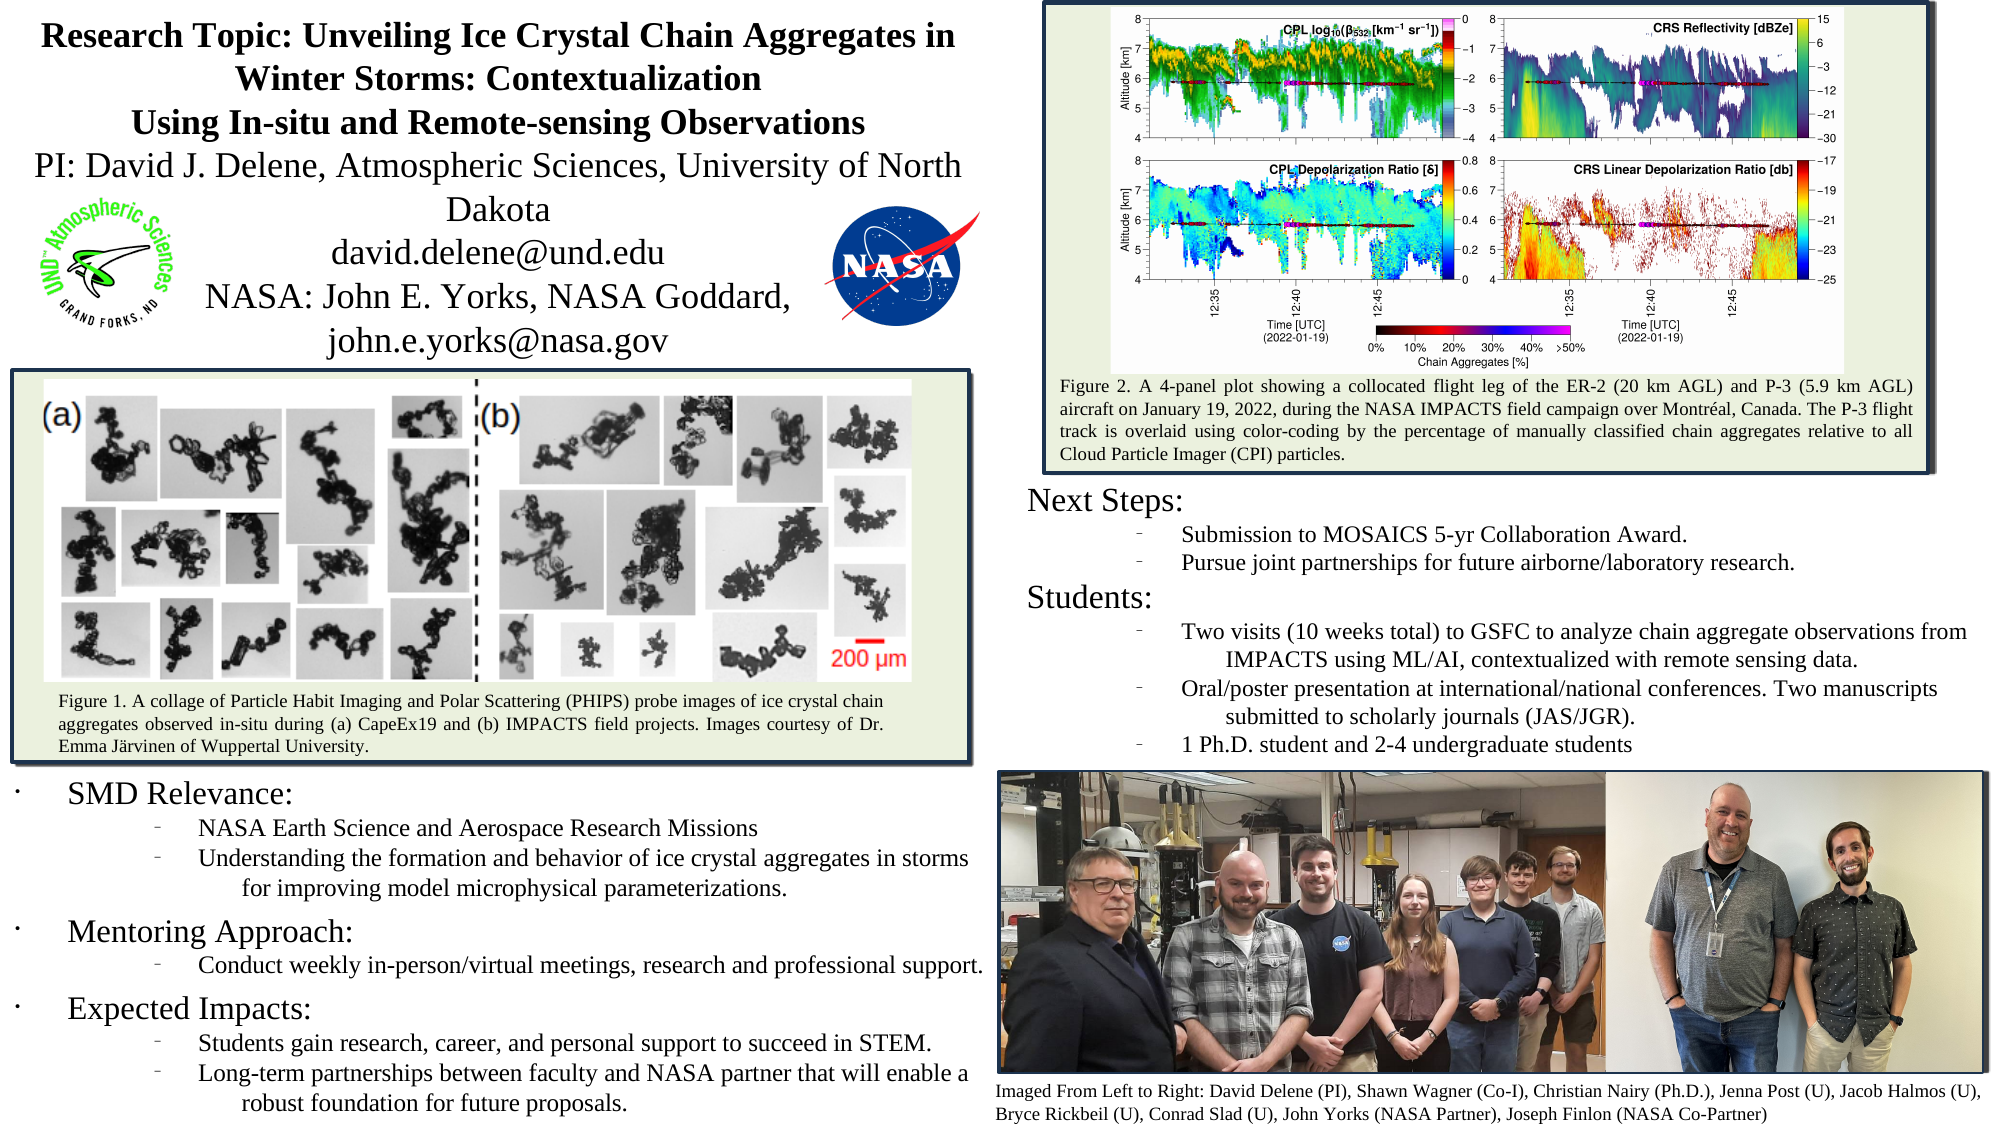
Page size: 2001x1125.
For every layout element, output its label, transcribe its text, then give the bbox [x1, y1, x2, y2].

picture [36, 194, 181, 336]
text_box [12, 370, 969, 762]
text_box Figure 1. A collage of Particle Habit Imaging and Polar Scattering (PHIPS) probe images of ice crystal chain aggregates observed in-situ during (a) CapeEx19 and (b) IMPACTS field projects. Images courtesy of Dr. Emma Järvinen of Wuppertal University. [43, 681, 910, 766]
picture [824, 205, 980, 327]
picture [43, 379, 912, 682]
text_box Figure 2. A 4-panel plot showing a collocated flight leg of the ER-2 (20 km AGL) and P-3 (5.9 km AGL) aircraft on January 19, 2022, during the NASA IMPACTS field campaign over Montréal, Canada. The P-3 flight track is overlaid using color-coding by the percentage of manually classified chain aggregates relative to all Cloud Particle Imager (CPI) particles. [1044, 366, 1929, 473]
text_box [1044, 2, 1928, 366]
title Research Topic: Unveiling Ice Crystal Chain Aggregates in Winter Storms: Contextualization Using In-situ and Remote-sensing Observations PI: David J. Delene, Atmospheric Sciences, University of North Dakota david.delene@und.edu NASA: John E. Yorks, NASA Goddard, john.e.yorks@nasa.gov [0, 2, 999, 369]
picture [1110, 7, 1845, 366]
list Next Steps: Submission to MOSAICS 5-yr Collaboration Award. Pursue joint partnerships for future airborne/laboratory research. Students: Two visits (10 weeks total) to GSFC to analyze chain aggregate observations from IMPACTS using ML/AI, contextualized with remote sensing data. Oral/poster presentation at international/national conferences. Two manuscripts submitted to scholarly journals (JAS/JGR). 1 Ph.D. student and 2-4 undergraduate students [979, 469, 2000, 767]
text_box Imaged From Left to Right: David Delene (PI), Shawn Wagner (Co-I), Christian Nairy (Ph.D.), Jenna Post (U), Jacob Halmos (U), Bryce Rickbeil (U), Conrad Slad (U), John Yorks (NASA Partner), Joseph Finlon (NASA Co-Partner) [980, 1071, 2000, 1125]
picture [1001, 772, 1983, 1072]
text_box SMD Relevance: NASA Earth Science and Aerospace Research Missions Understanding the formation and behavior of ice crystal aggregates in storms for improving model microphysical parameterizations. Mentoring Approach: Conduct weekly in-person/virtual meetings, research and professional support. Expected Impacts: Students gain research, career, and personal support to succeed in STEM. Long-term partnerships between faculty and NASA partner that will enable a robust foundation for future proposals. [0, 756, 999, 1125]
